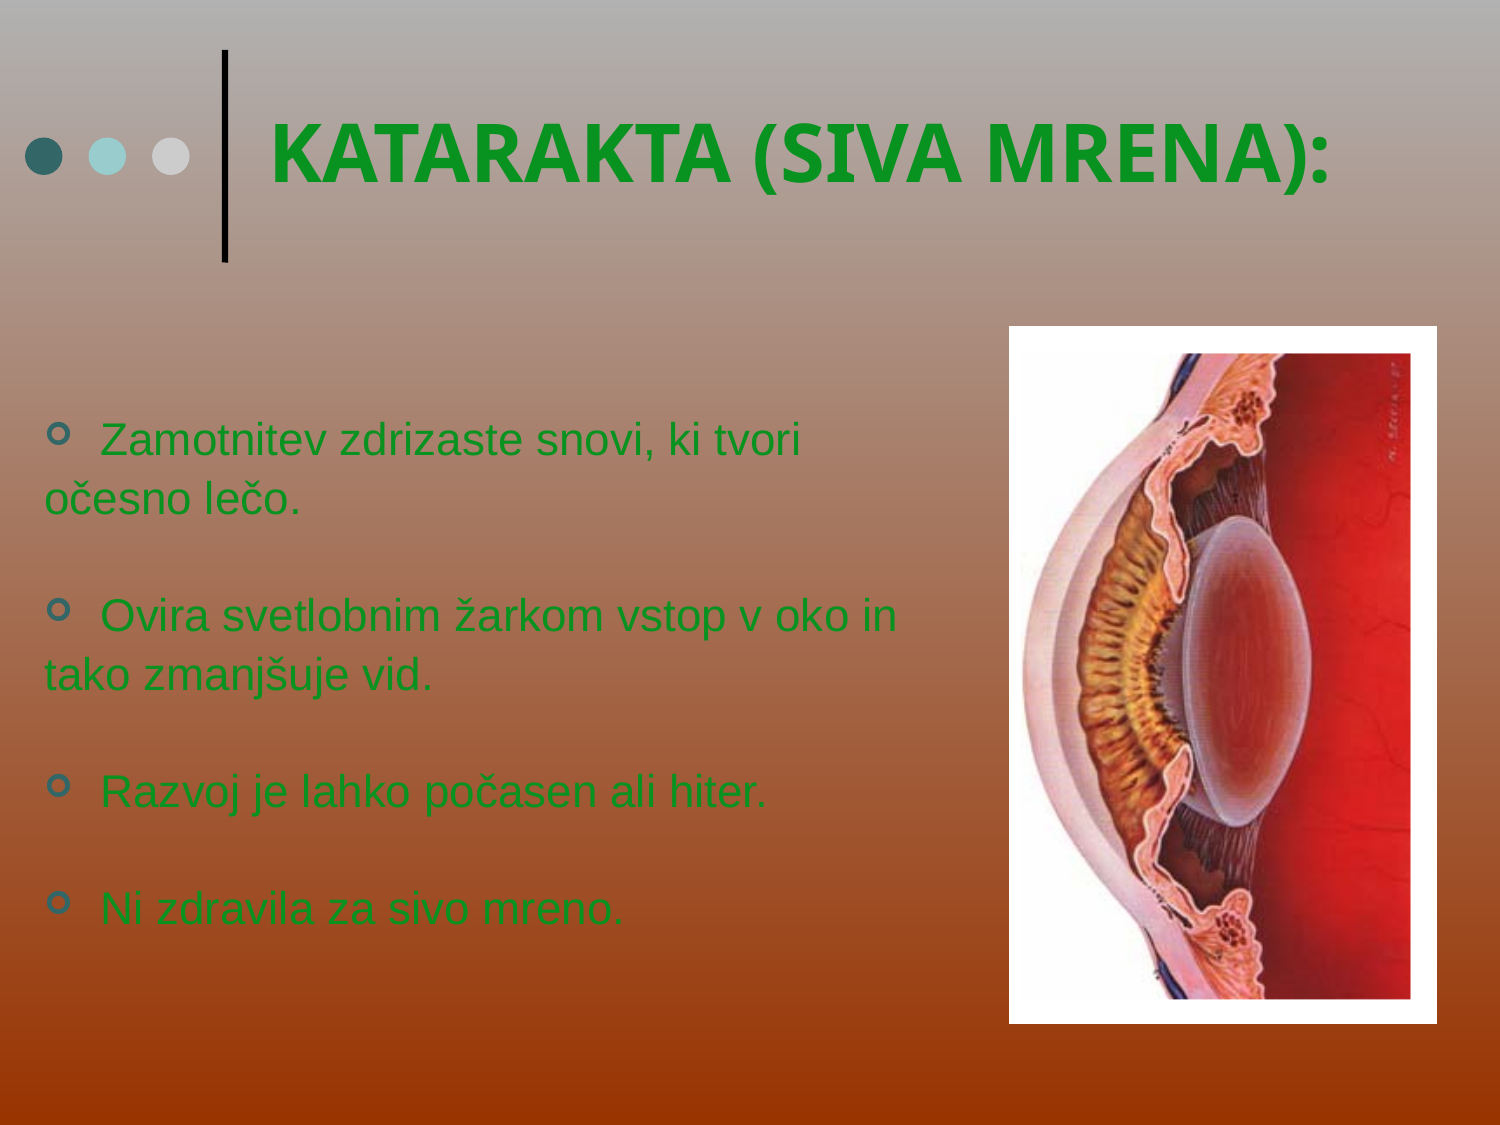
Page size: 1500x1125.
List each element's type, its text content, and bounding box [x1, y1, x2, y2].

title KATARAKTA (SIVA MRENA): [253, 0, 1500, 295]
picture [1009, 326, 1437, 1024]
list Zamotnitev zdrizaste snovi, ki tvori očesno lečo. Ovira svetlobnim žarkom vstop v oko in tako zmanjšuje vid. Razvoj je lahko počasen ali hiter. Ni zdravila za sivo mreno. [29, 408, 927, 988]
